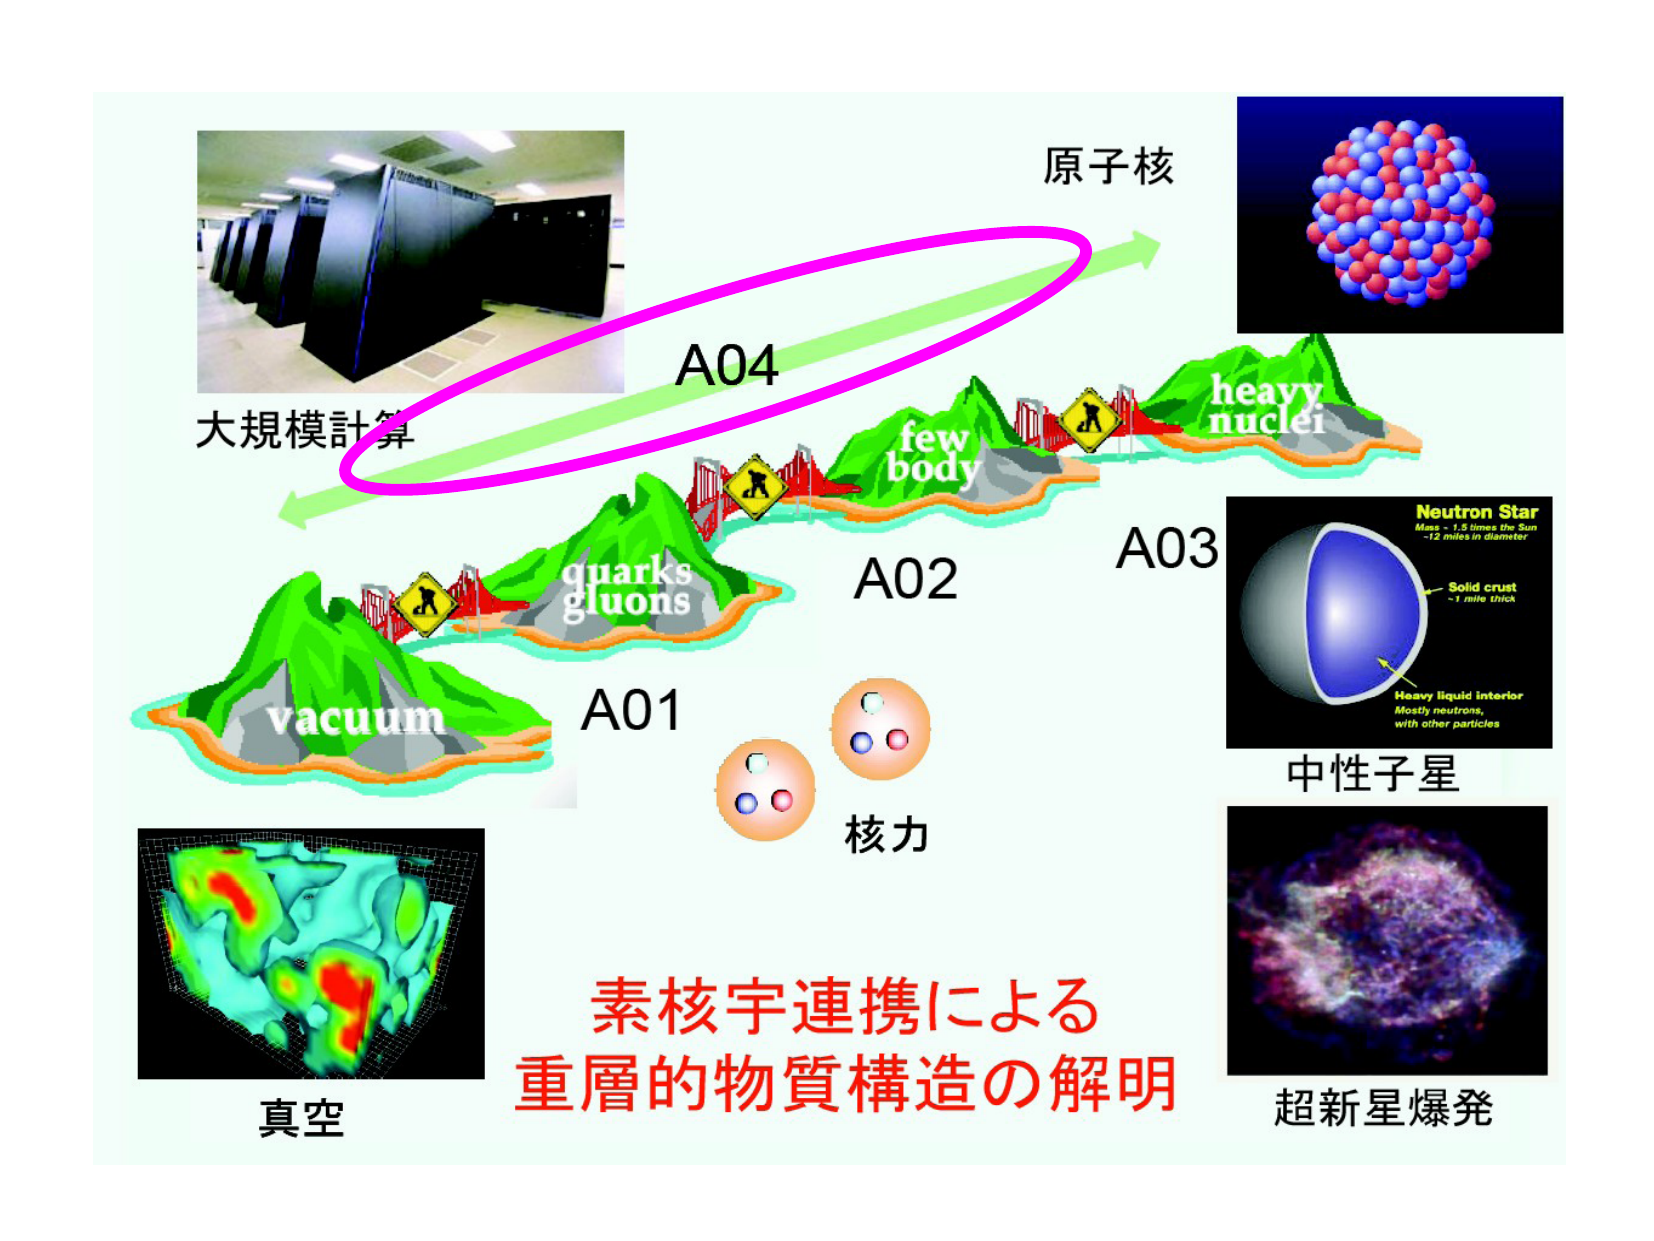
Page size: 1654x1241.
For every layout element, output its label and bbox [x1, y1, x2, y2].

picture [93, 92, 1566, 1165]
